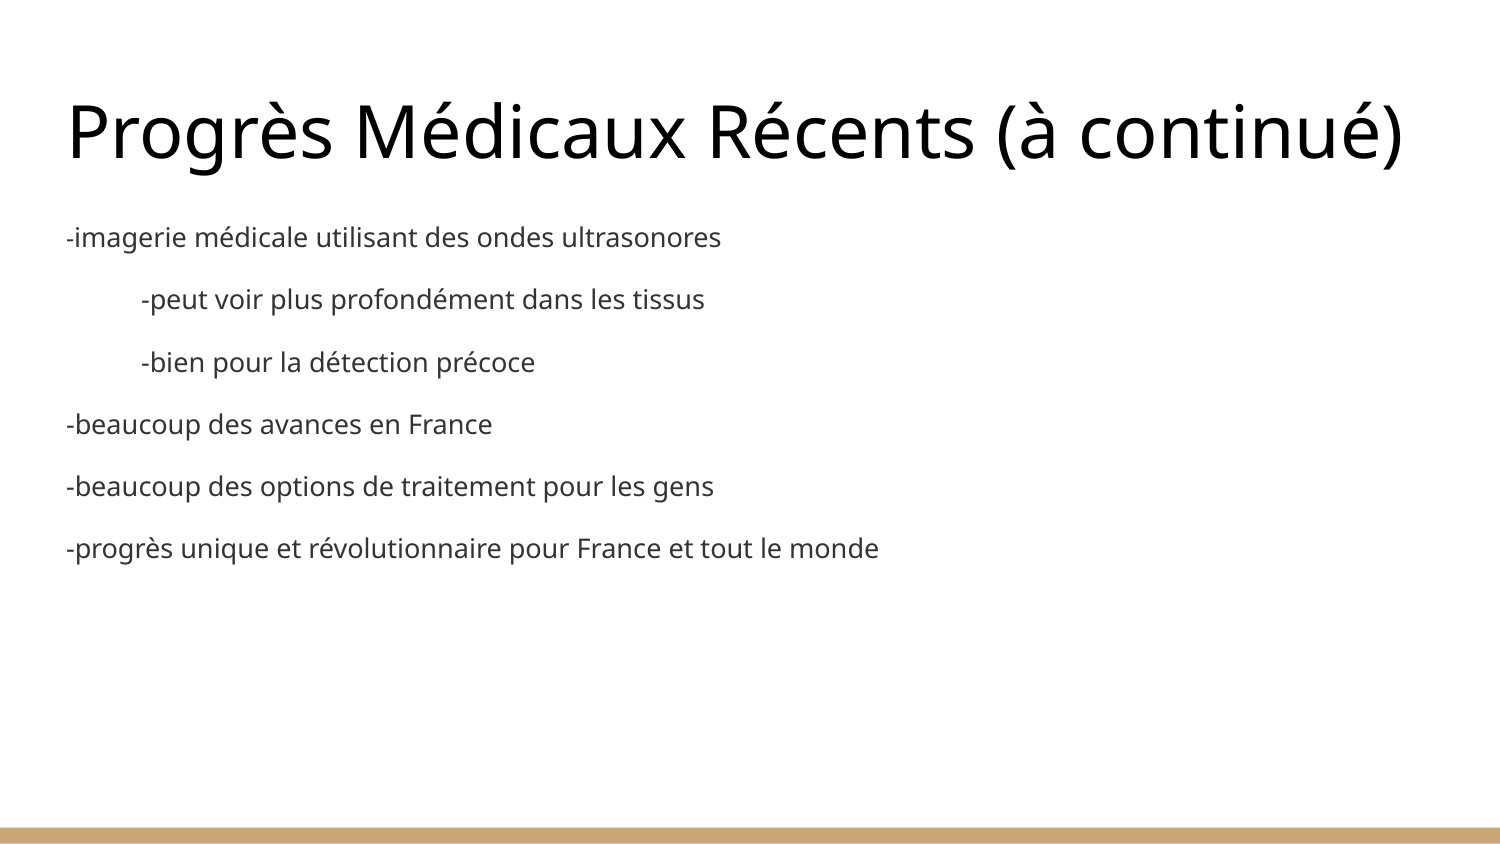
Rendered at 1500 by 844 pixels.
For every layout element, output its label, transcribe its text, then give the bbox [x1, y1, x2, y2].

title Progrès Médicaux Récents (à continué) [51, 51, 1449, 189]
list -imagerie médicale utilisant des ondes ultrasonores -peut voir plus profondément dans les tissus -bien pour la détection précoce -beaucoup des avances en France -beaucoup des options de traitement pour les gens -progrès unique et révolutionnaire pour France et tout le monde [51, 200, 1449, 752]
